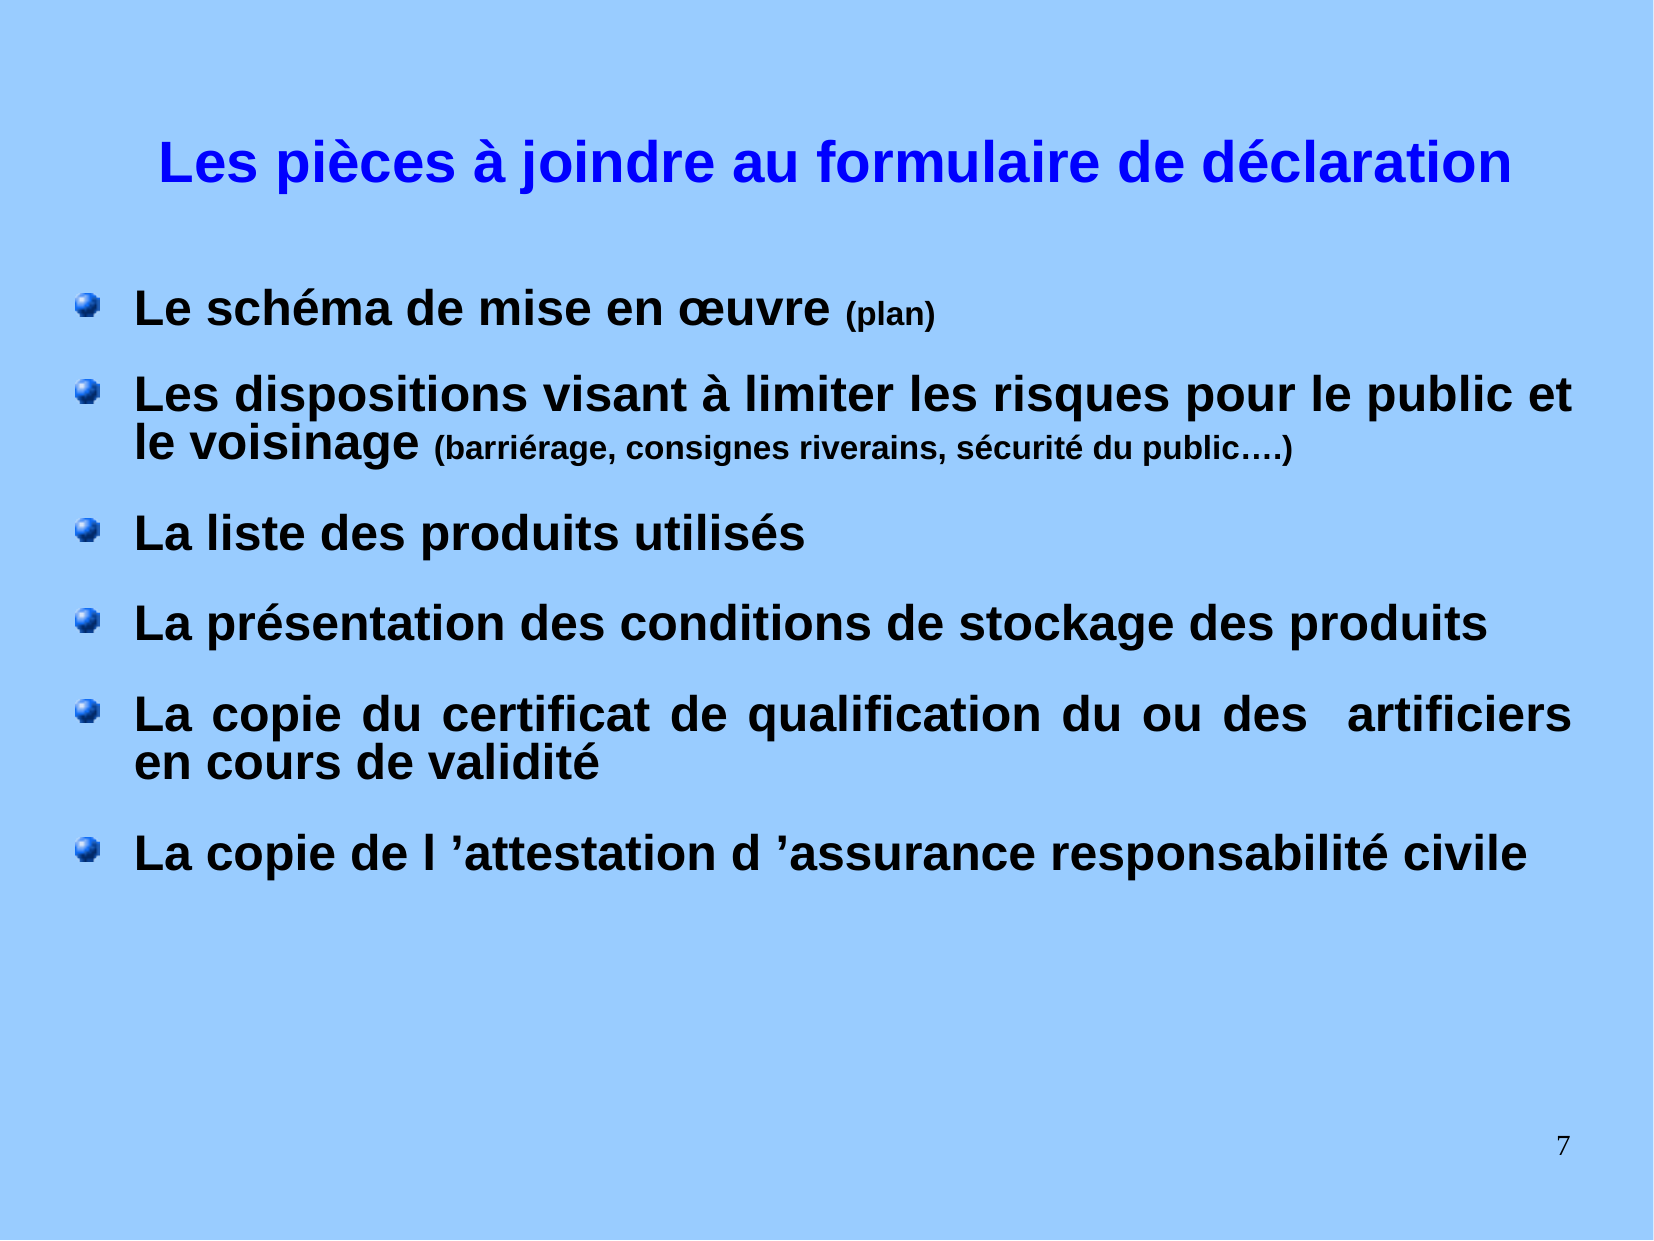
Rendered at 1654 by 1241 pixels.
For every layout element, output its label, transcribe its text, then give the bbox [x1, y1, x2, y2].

list Le schéma de mise en œuvre (plan) Les dispositions visant à limiter les risques pour le public et le voisinage (barriérage, consignes riverains, sécurité du public….) La liste des produits utilisés La présentation des conditions de stockage des produits La copie du certificat de qualification du ou des artificiers en cours de validité La copie de l ’attestation d ’assurance responsabilité civile [58, 279, 1589, 1093]
title Les pièces à joindre au formulaire de déclaration [122, 116, 1530, 202]
